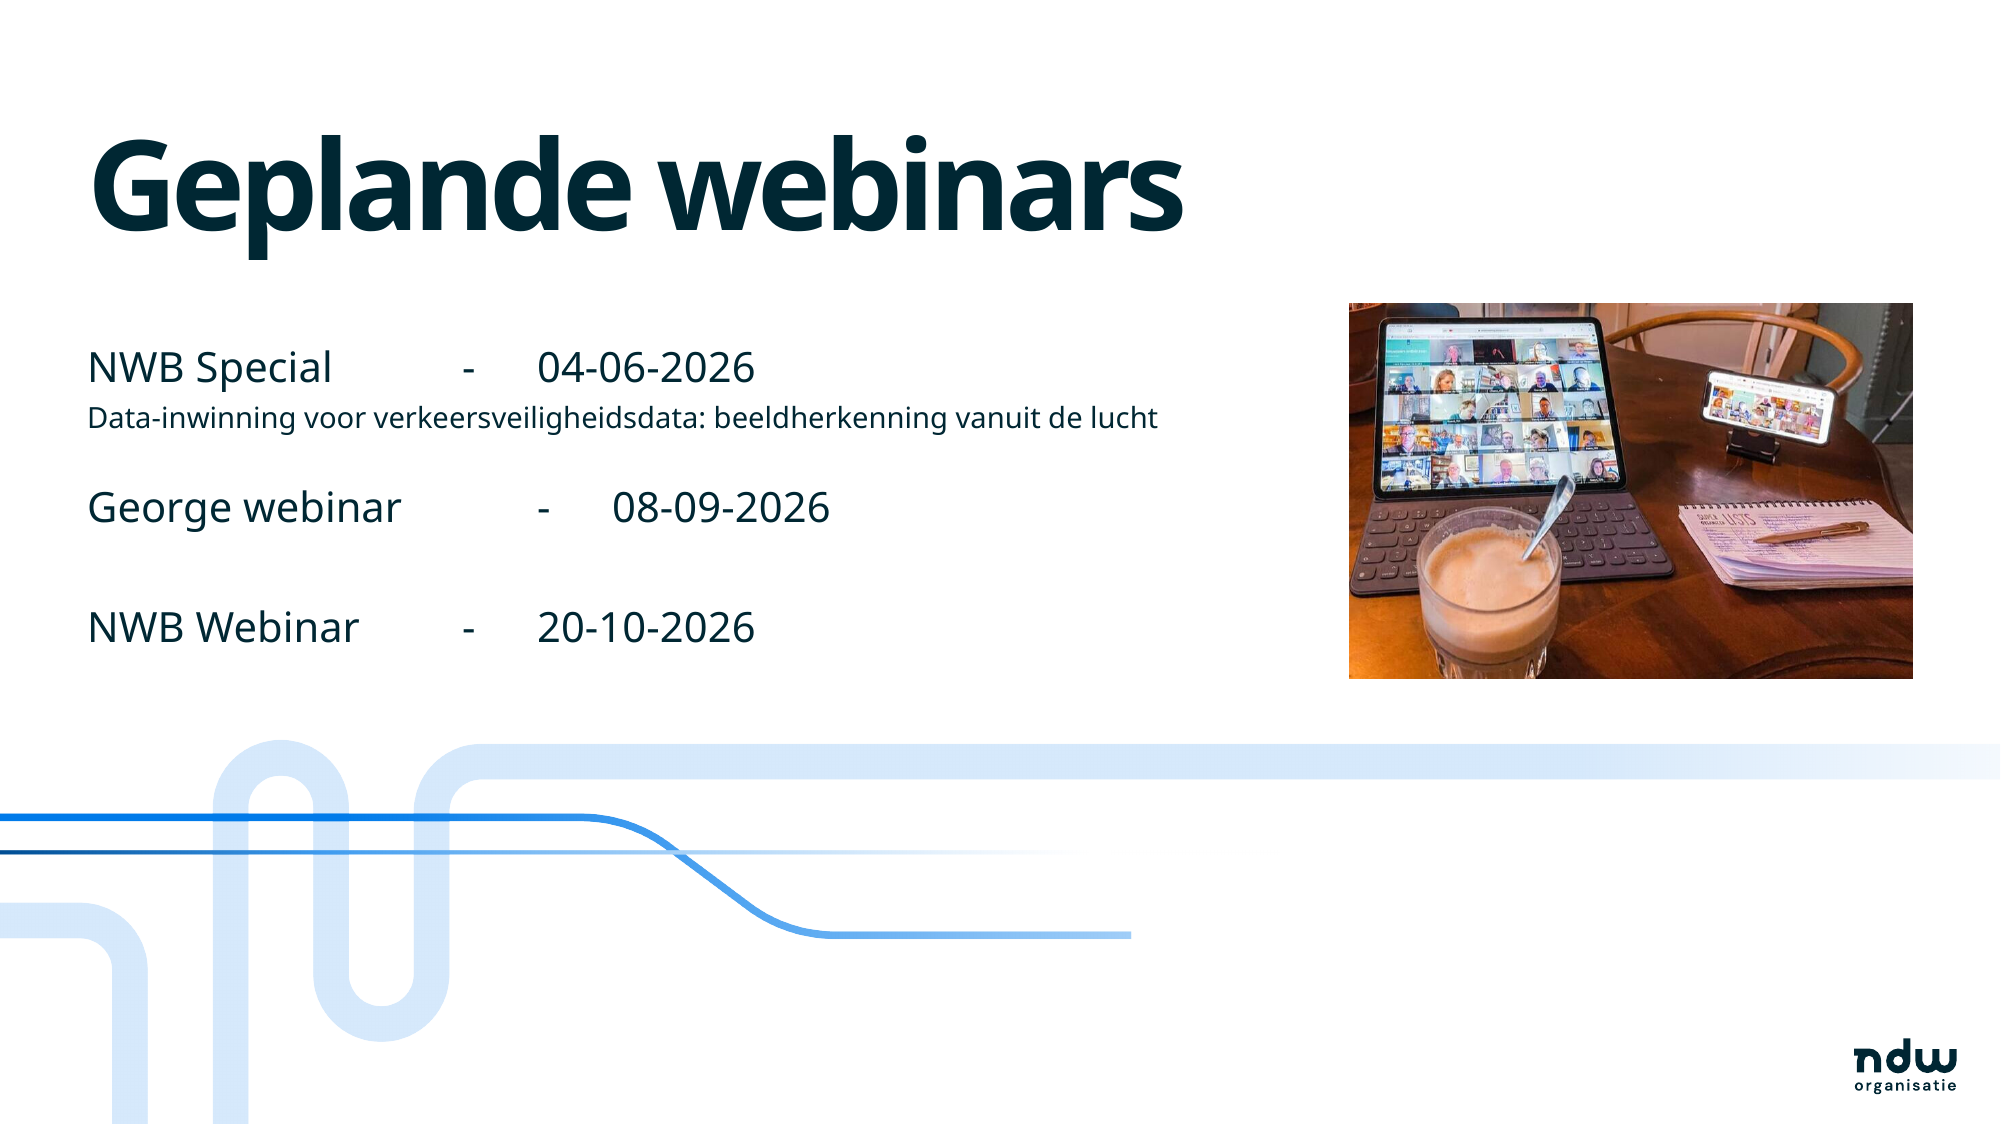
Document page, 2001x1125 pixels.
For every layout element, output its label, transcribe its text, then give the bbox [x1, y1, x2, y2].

title Geplande webinars NWB Special - 04-06-2026 Data-inwinning voor verkeersveiligheidsdata: beeldherkenning vanuit de lucht George webinar - 08-09-2026 NWB Webinar - 20-10-2026 [71, 120, 1235, 715]
picture [1349, 303, 1913, 679]
